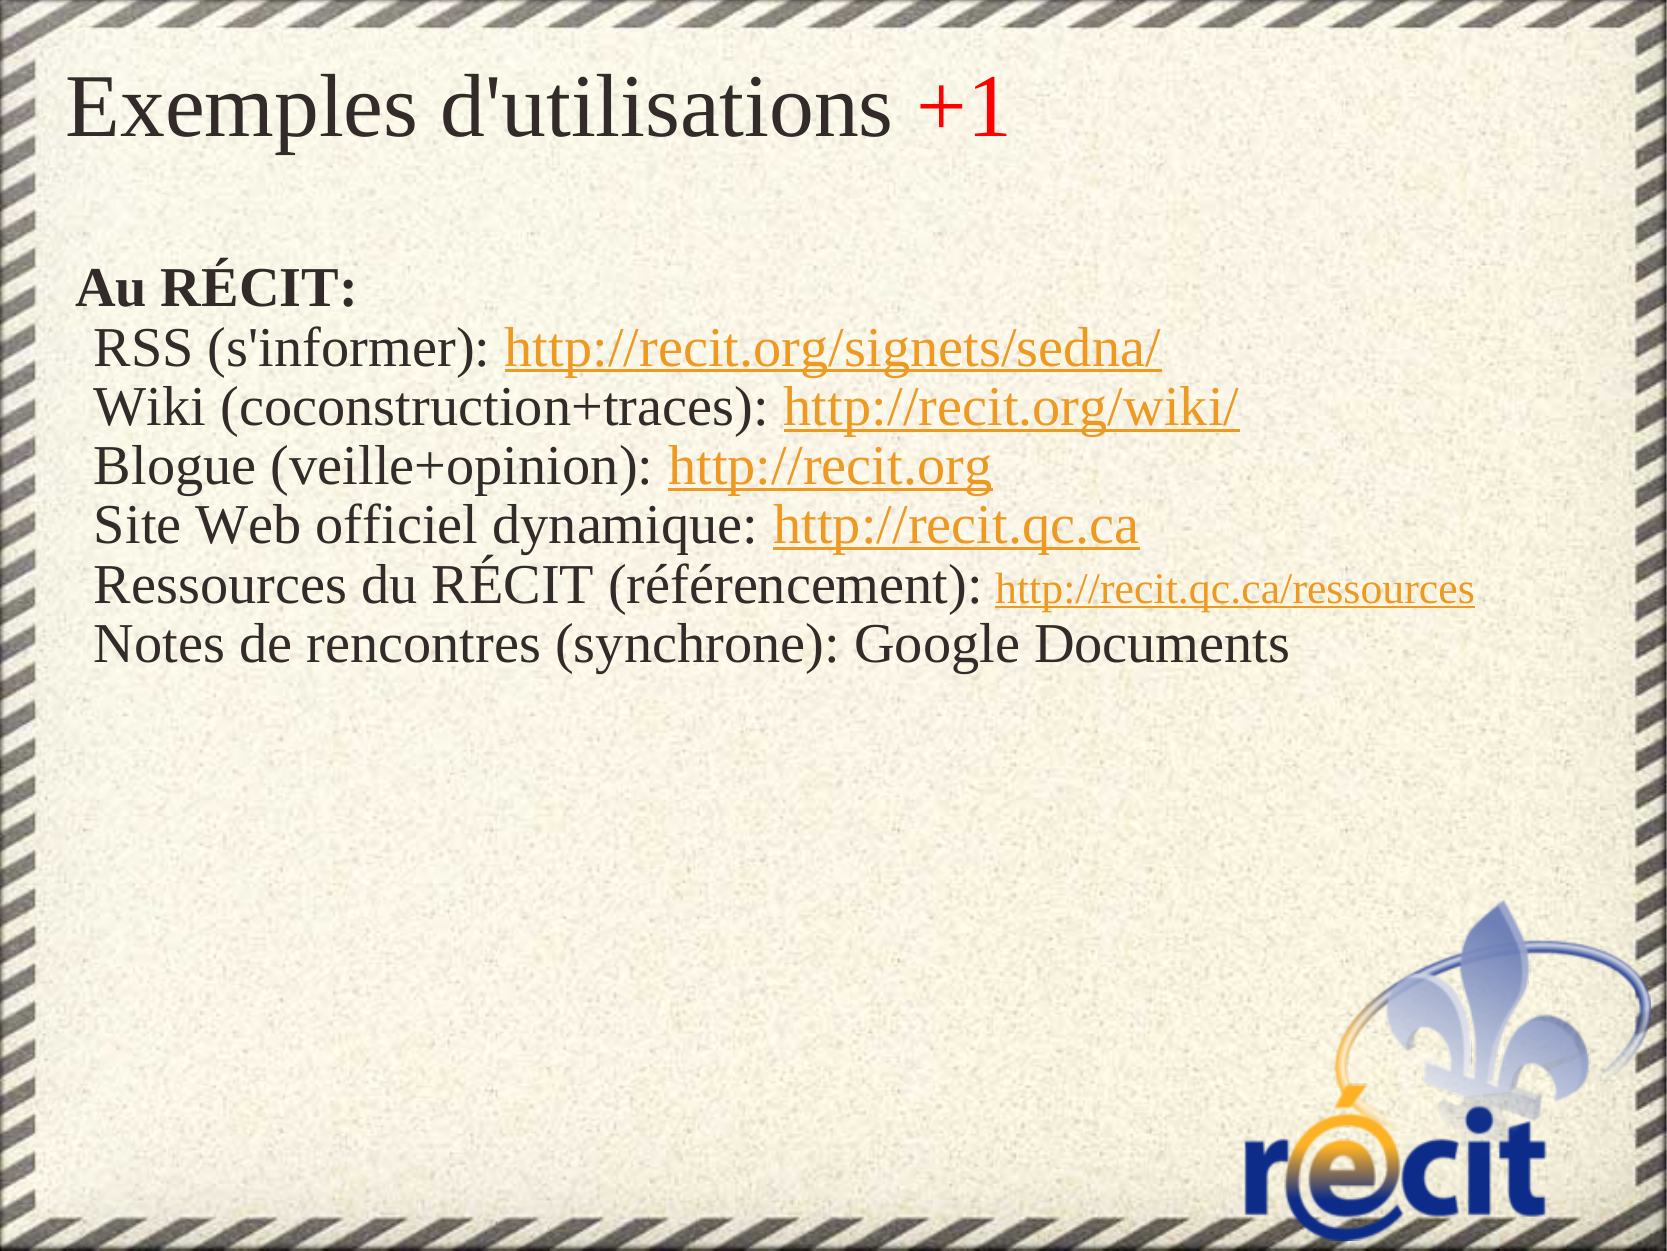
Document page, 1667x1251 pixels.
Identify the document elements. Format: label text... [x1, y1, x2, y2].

picture [0, 0, 1667, 1251]
title Exemples d'utilisations +1 [65, 61, 1653, 213]
list Au RÉCIT: RSS (s'informer): http://recit.org/signets/sedna/ Wiki (coconstruction+traces): http://recit.org/wiki/ Blogue (veille+opinion): http://recit.org Site Web officiel dynamique: http://recit.qc.ca Ressources du RÉCIT (référencement): http://recit.qc.ca/ressources Notes de rencontres (synchrone): Google Documents [75, 259, 1667, 908]
